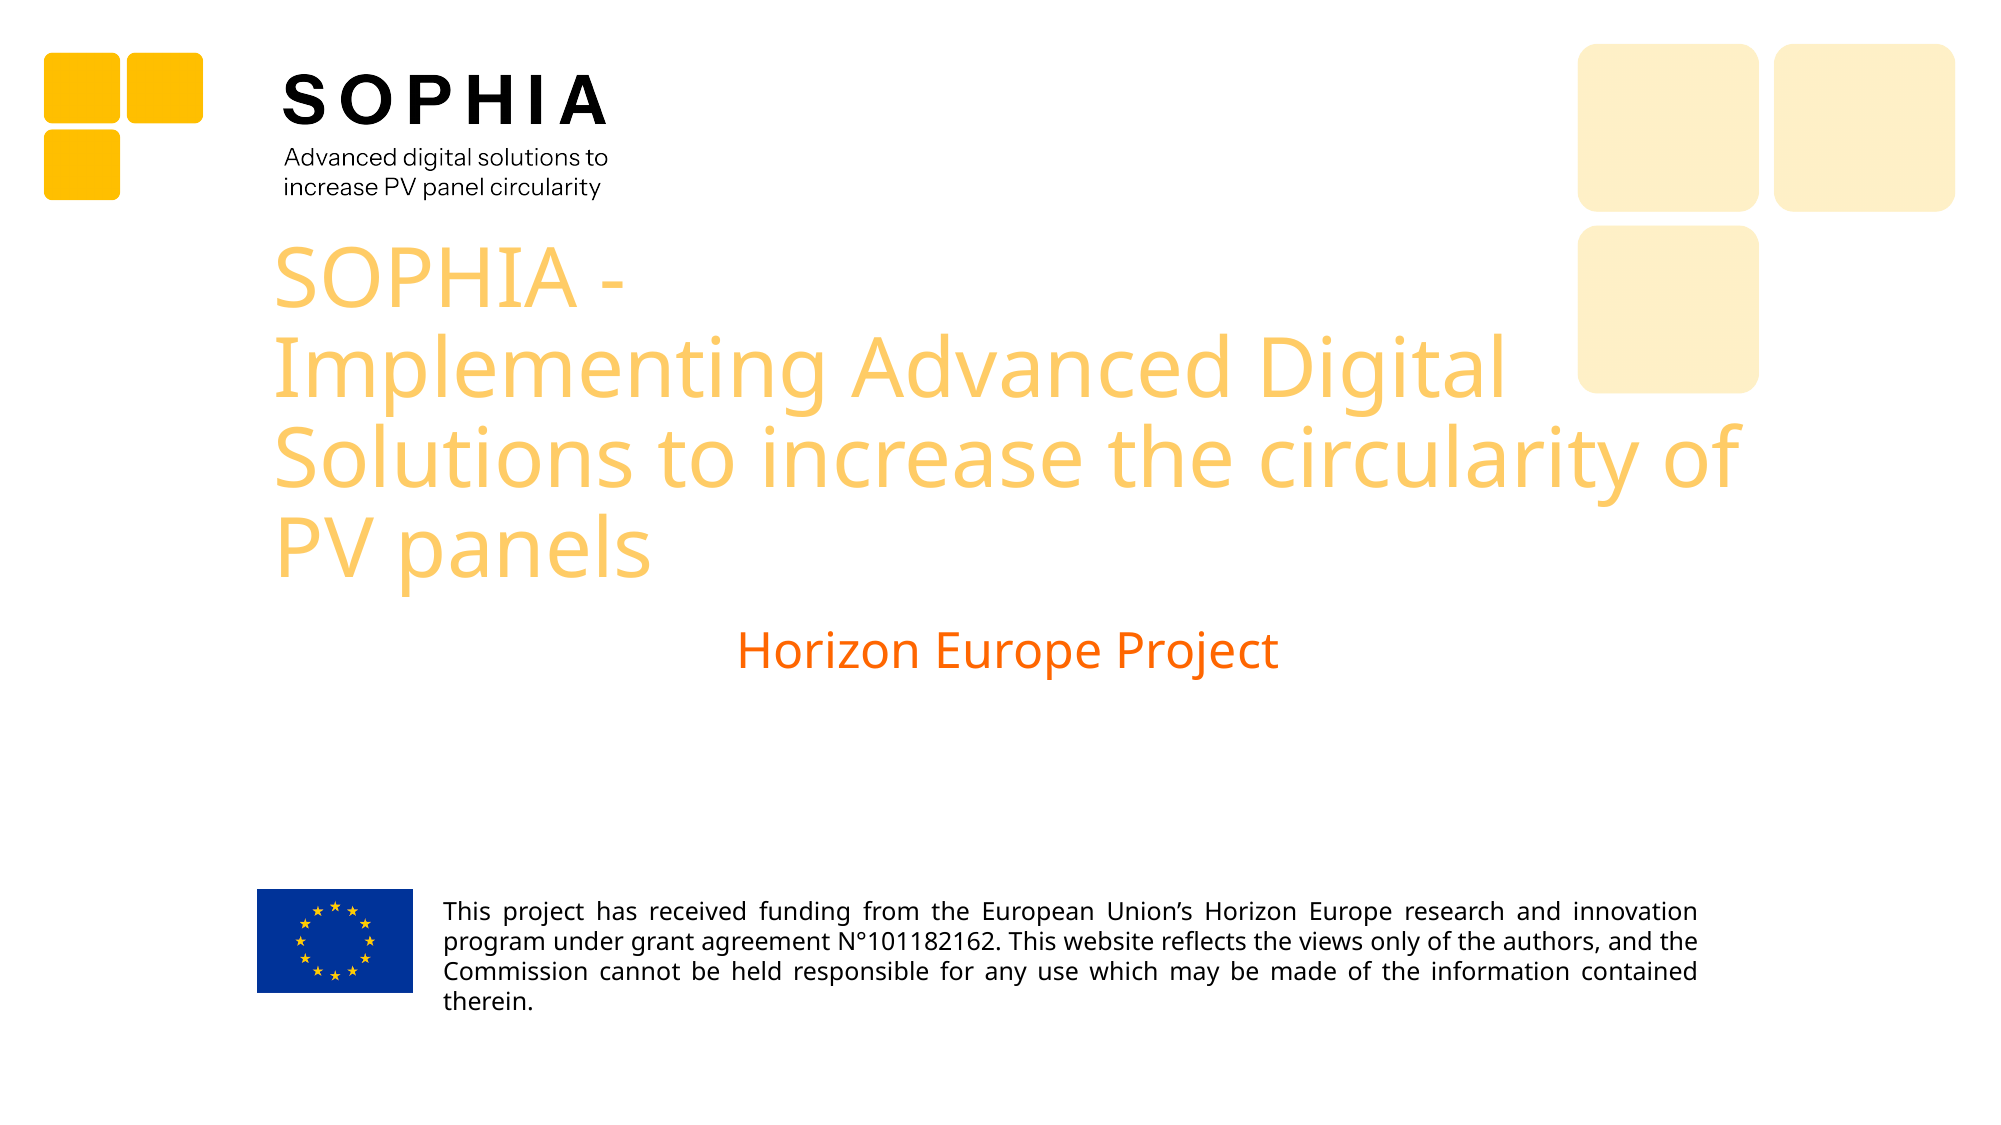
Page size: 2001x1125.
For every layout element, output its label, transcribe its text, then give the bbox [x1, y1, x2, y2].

picture [257, 889, 413, 993]
subtitle Horizon Europe Project [257, 617, 1758, 890]
title SOPHIA - Implementing Advanced Digital Solutions to increase the circularity of PV panels [257, 260, 1758, 603]
picture [0, 0, 2000, 535]
text_box This project has received funding from the European Union’s Horizon Europe research and innovation program under grant agreement N°101182162. This website reflects the views only of the authors, and the Commission cannot be held responsible for any use which may be made of the information contained therein. [428, 887, 1743, 994]
